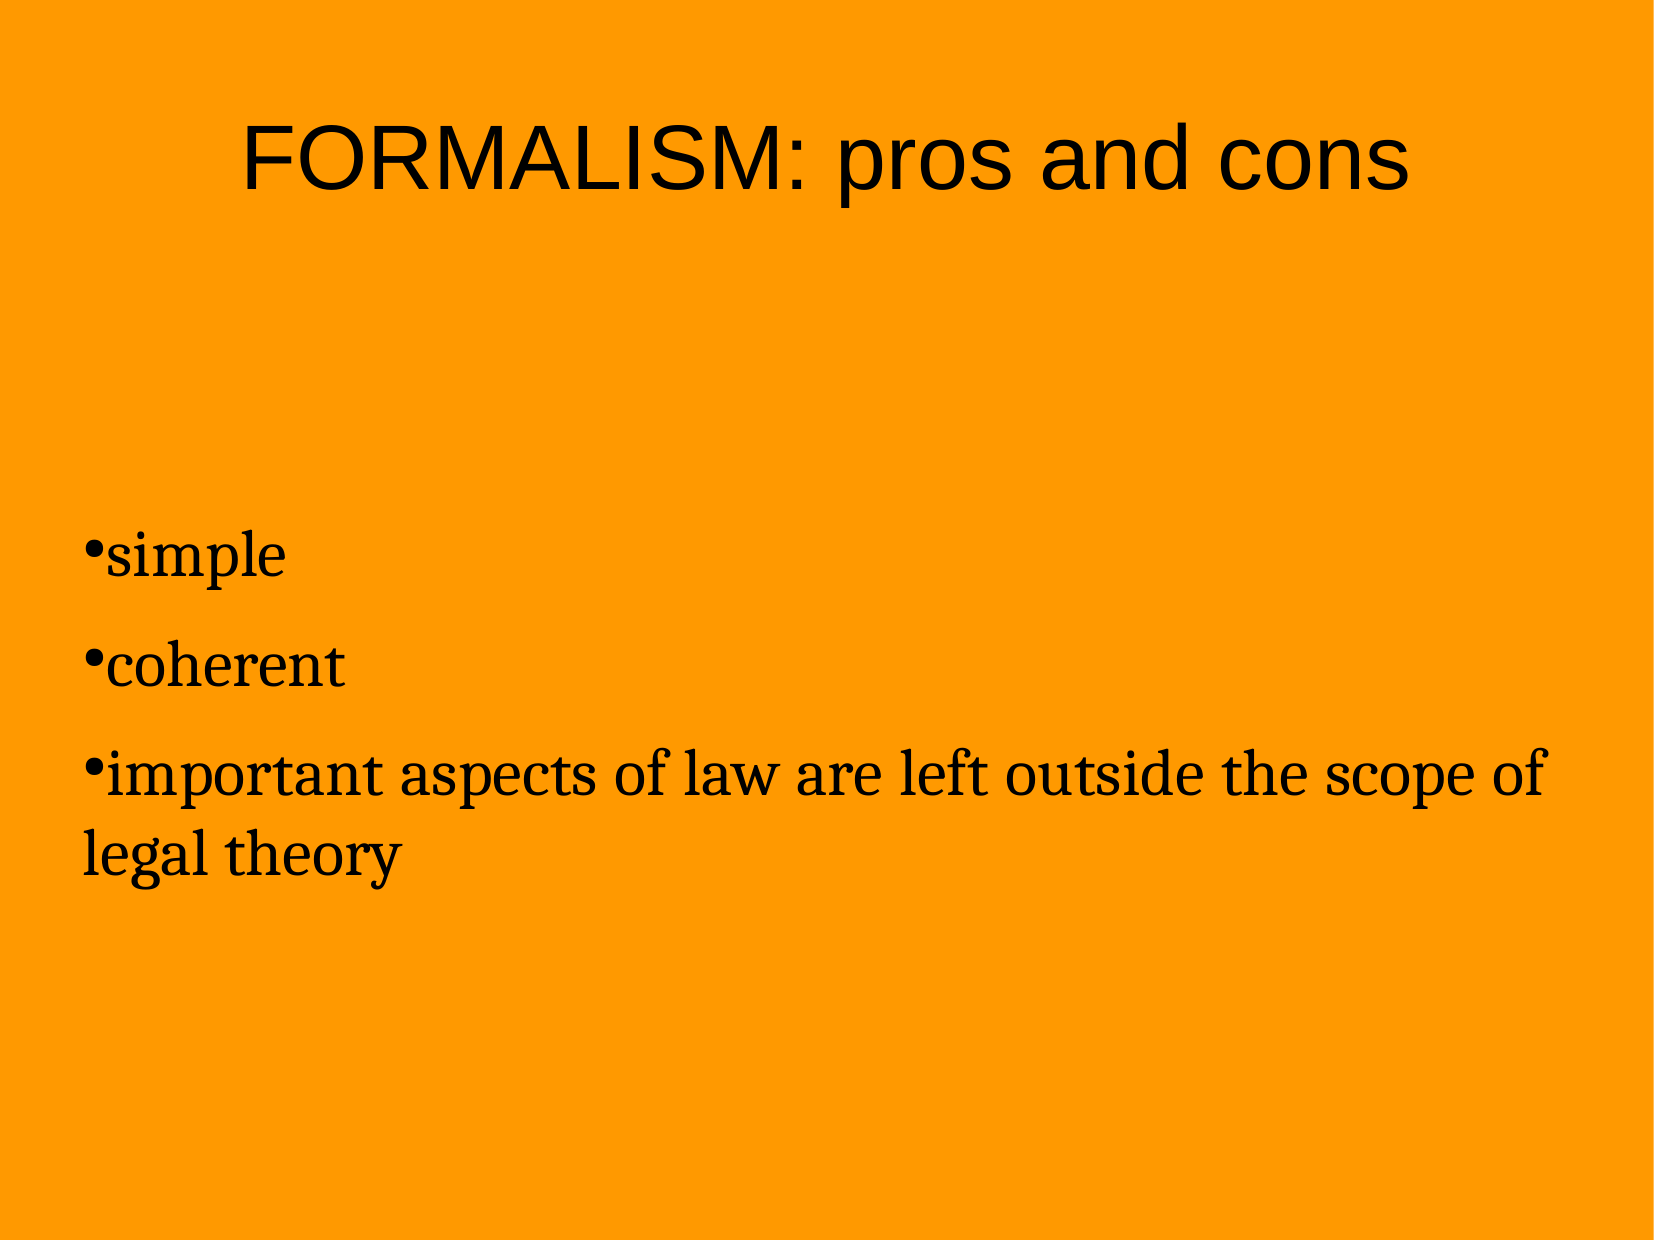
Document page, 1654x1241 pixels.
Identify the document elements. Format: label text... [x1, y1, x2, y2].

title FORMALISM: pros and cons [82, 49, 1571, 257]
list simple coherent important aspects of law are left outside the scope of legal theory [82, 290, 1571, 1109]
